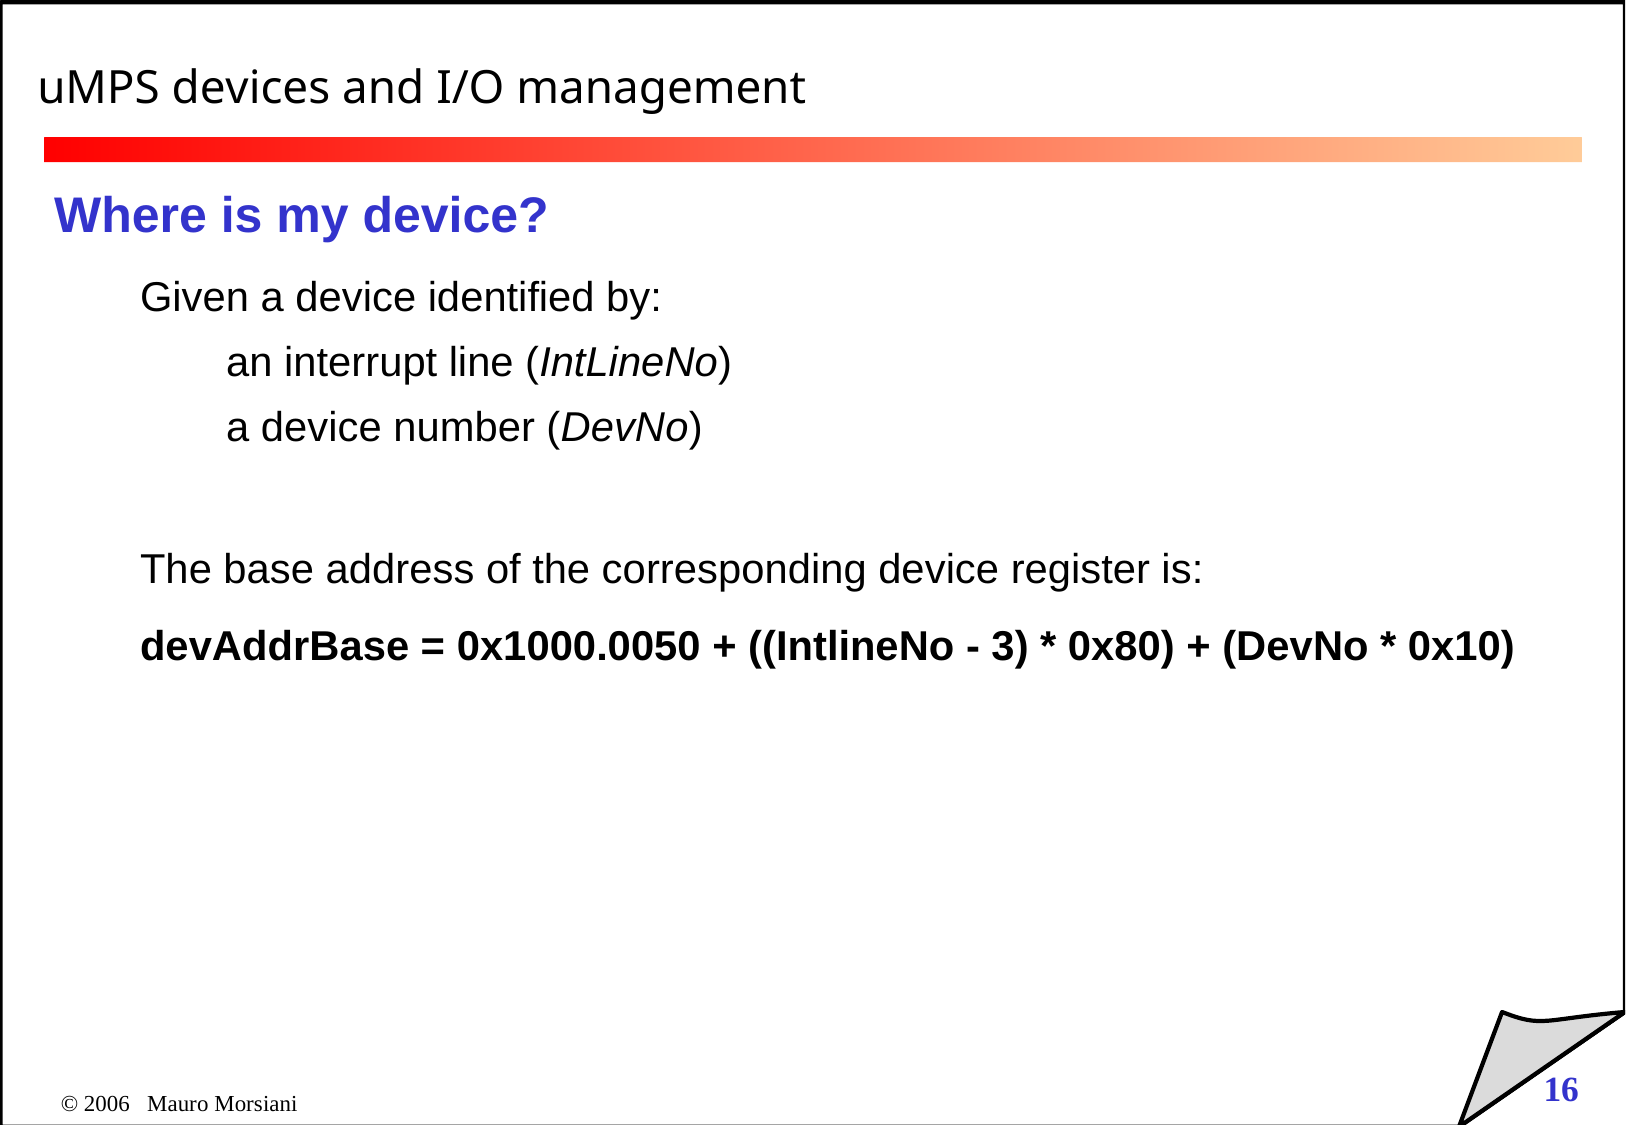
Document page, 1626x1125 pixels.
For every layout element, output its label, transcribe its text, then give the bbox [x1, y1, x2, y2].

list Where is my device? Given a device identified by: an interrupt line (IntLineNo) a device number (DevNo) The base address of the corresponding device register is: devAddrBase = 0x1000.0050 + ((IntlineNo - 3) * 0x80) + (DevNo * 0x10) [54, 187, 1571, 1124]
title uMPS devices and I/O management [37, 44, 1588, 131]
